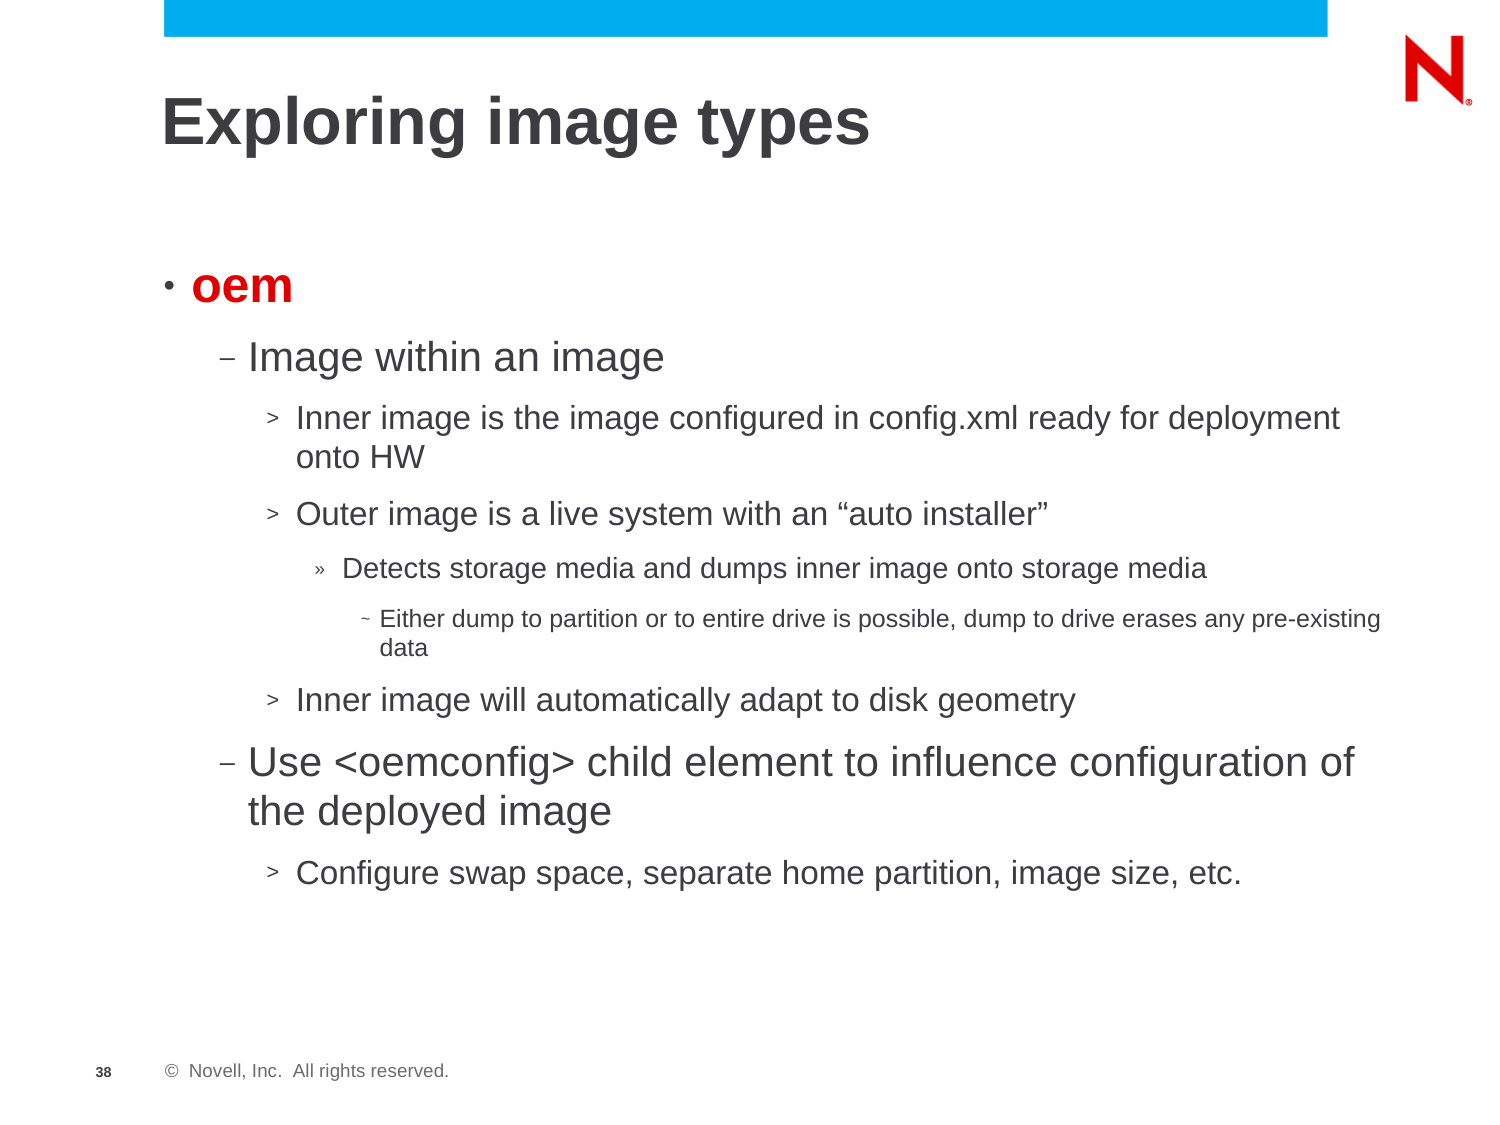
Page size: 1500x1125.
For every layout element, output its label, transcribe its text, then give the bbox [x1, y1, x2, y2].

list oem Image within an image Inner image is the image configured in config.xml ready for deployment onto HW Outer image is a live system with an “auto installer” Detects storage media and dumps inner image onto storage media Either dump to partition or to entire drive is possible, dump to drive erases any pre-existing data Inner image will automatically adapt to disk geometry Use <oemconfig> child element to influence configuration of the deployed image Configure swap space, separate home partition, image size, etc. [163, 254, 1404, 986]
title Exploring image types [161, 41, 1383, 205]
picture [1403, 32, 1473, 107]
